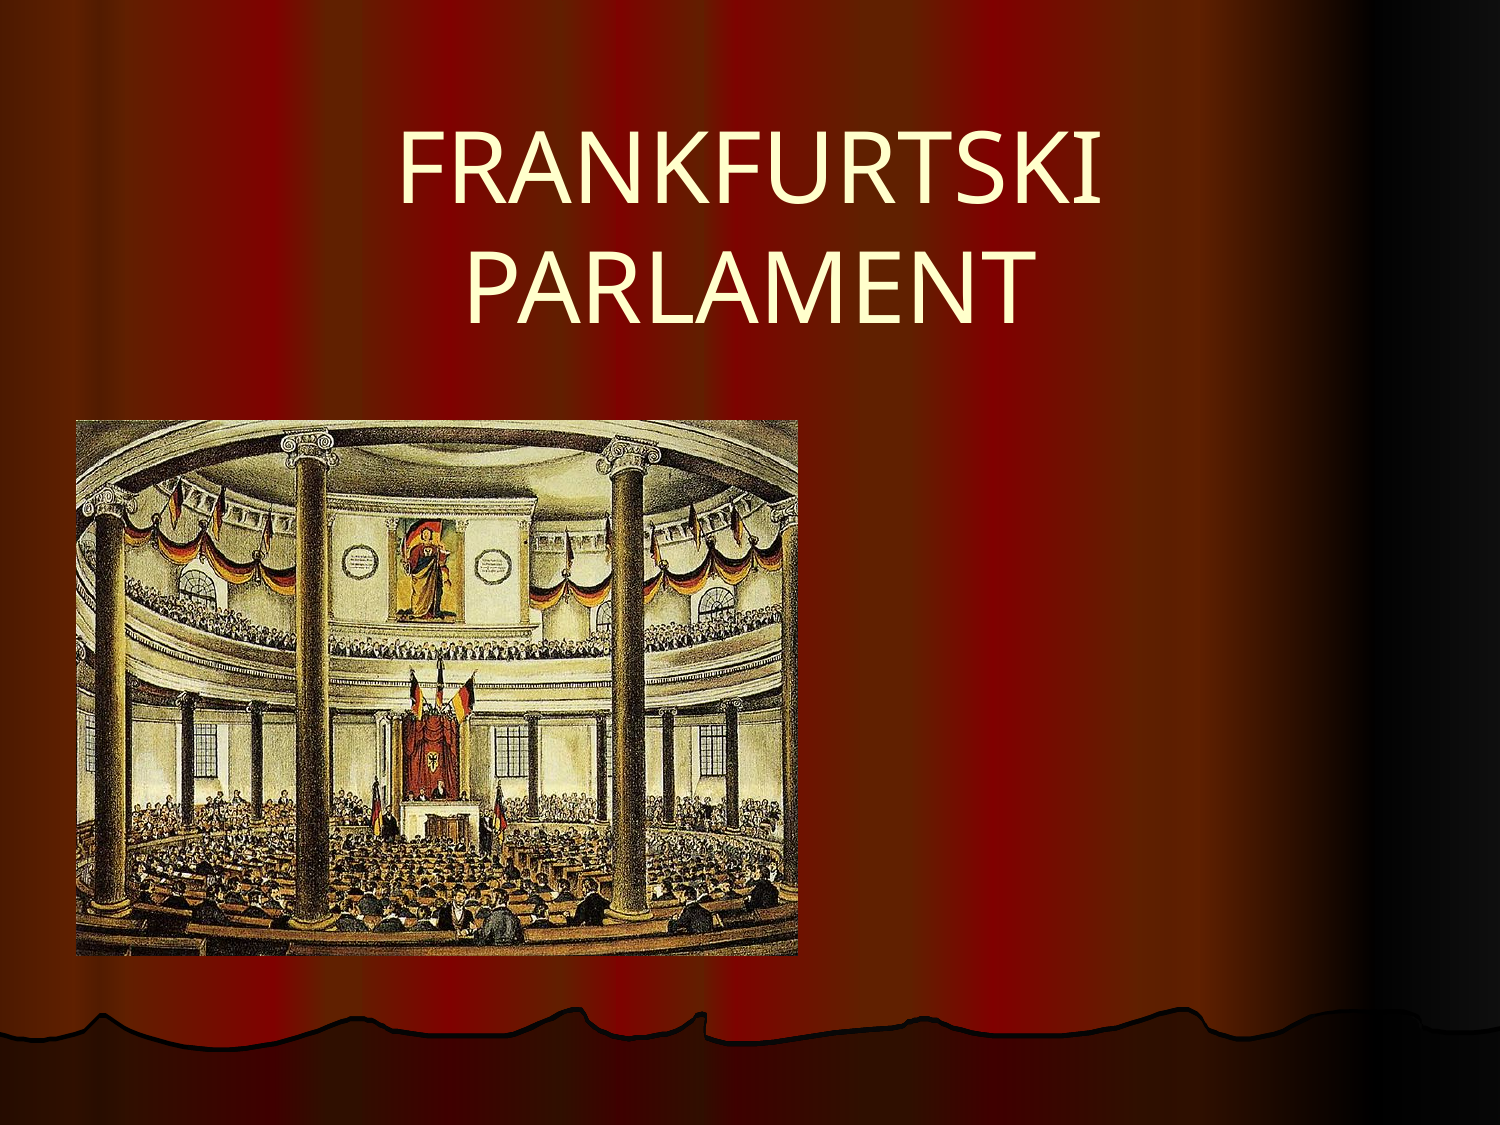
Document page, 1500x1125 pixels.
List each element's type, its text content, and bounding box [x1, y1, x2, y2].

picture [76, 420, 798, 956]
title FRANKFURTSKI PARLAMENT [112, 66, 1388, 382]
